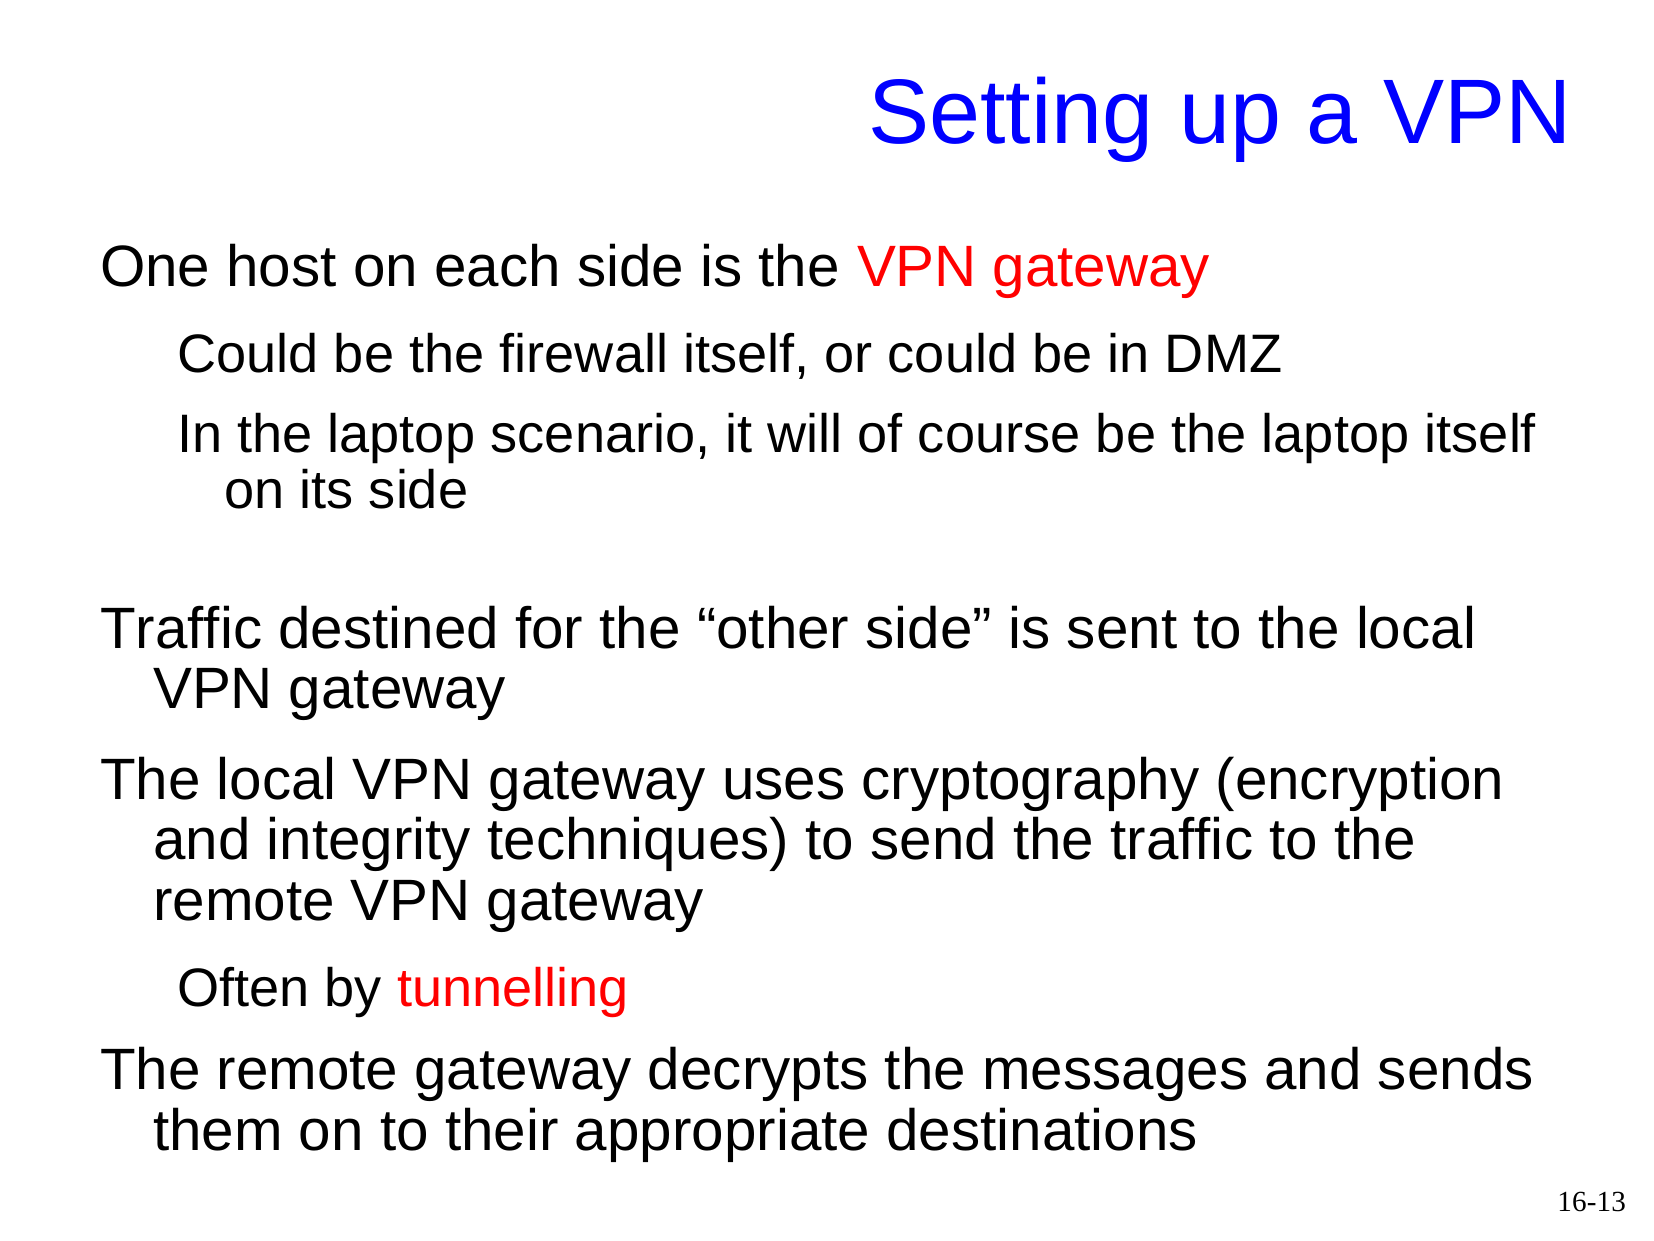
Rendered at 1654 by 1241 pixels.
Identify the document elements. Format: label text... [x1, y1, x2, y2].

title Setting up a VPN [84, 18, 1573, 211]
list One host on each side is the VPN gateway Could be the firewall itself, or could be in DMZ In the laptop scenario, it will of course be the laptop itself on its side Traffic destined for the “other side” is sent to the local VPN gateway The local VPN gateway uses cryptography (encryption and integrity techniques) to send the traffic to the remote VPN gateway Often by tunnelling The remote gateway decrypts the messages and sends them on to their appropriate destinations [82, 237, 1571, 1168]
